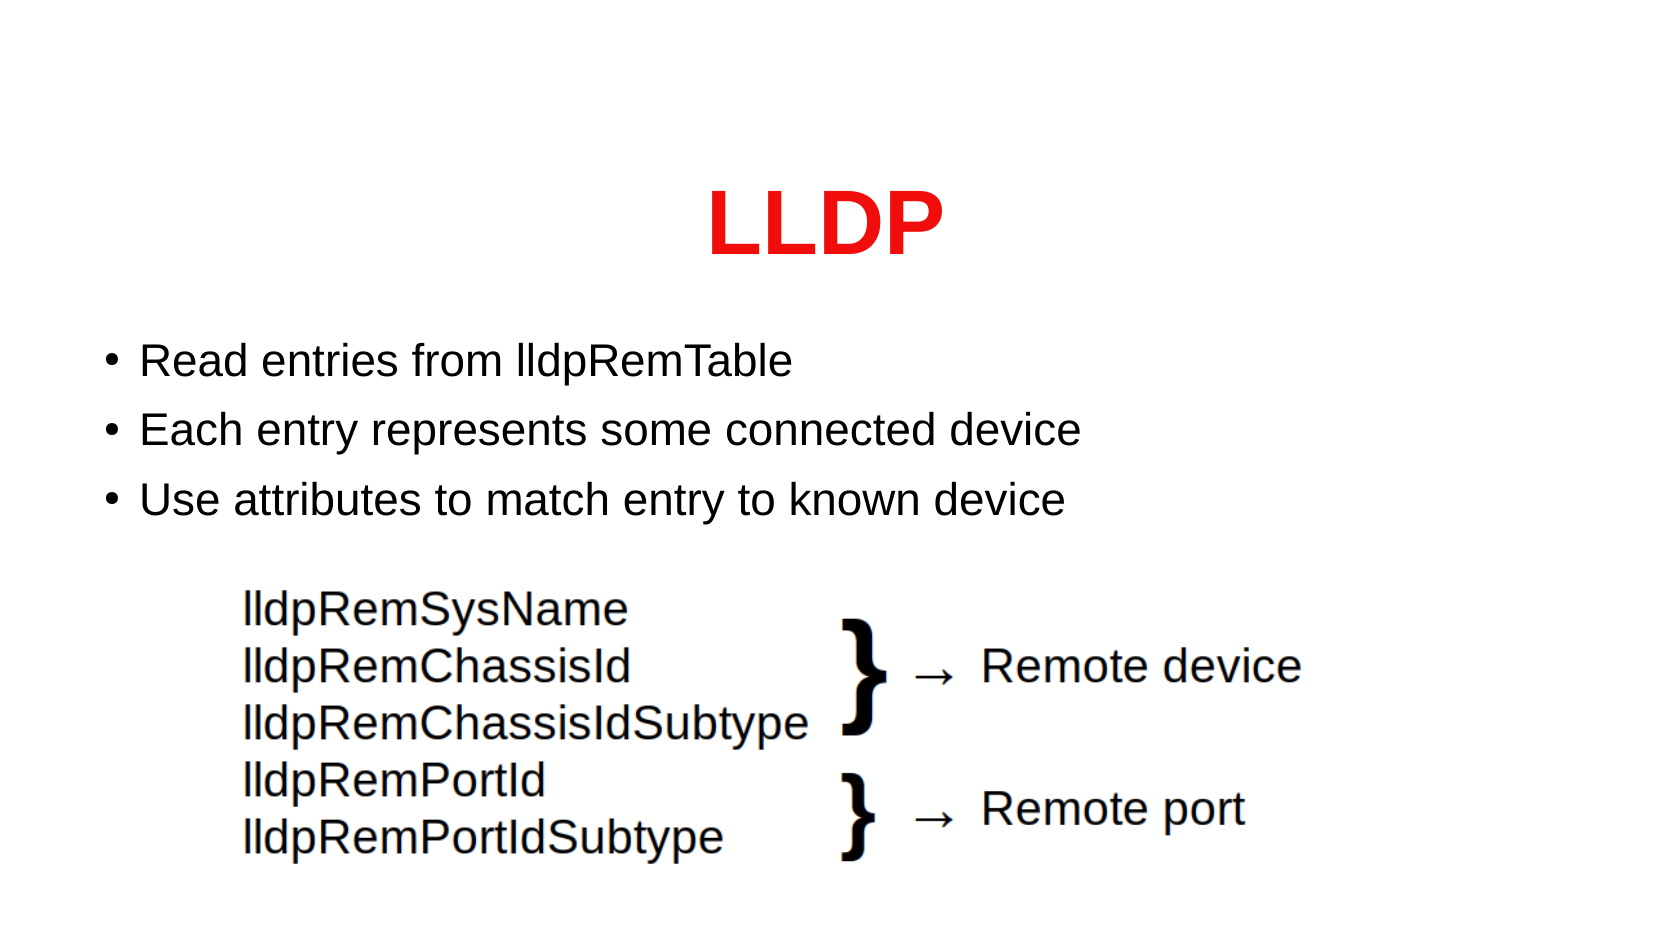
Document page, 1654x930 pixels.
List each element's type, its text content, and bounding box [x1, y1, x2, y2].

title LLDP [82, 144, 1571, 301]
text_box Read entries from lldpRemTable Each entry represents some connected device Use attributes to match entry to known device [82, 335, 1576, 526]
picture [240, 580, 1329, 873]
